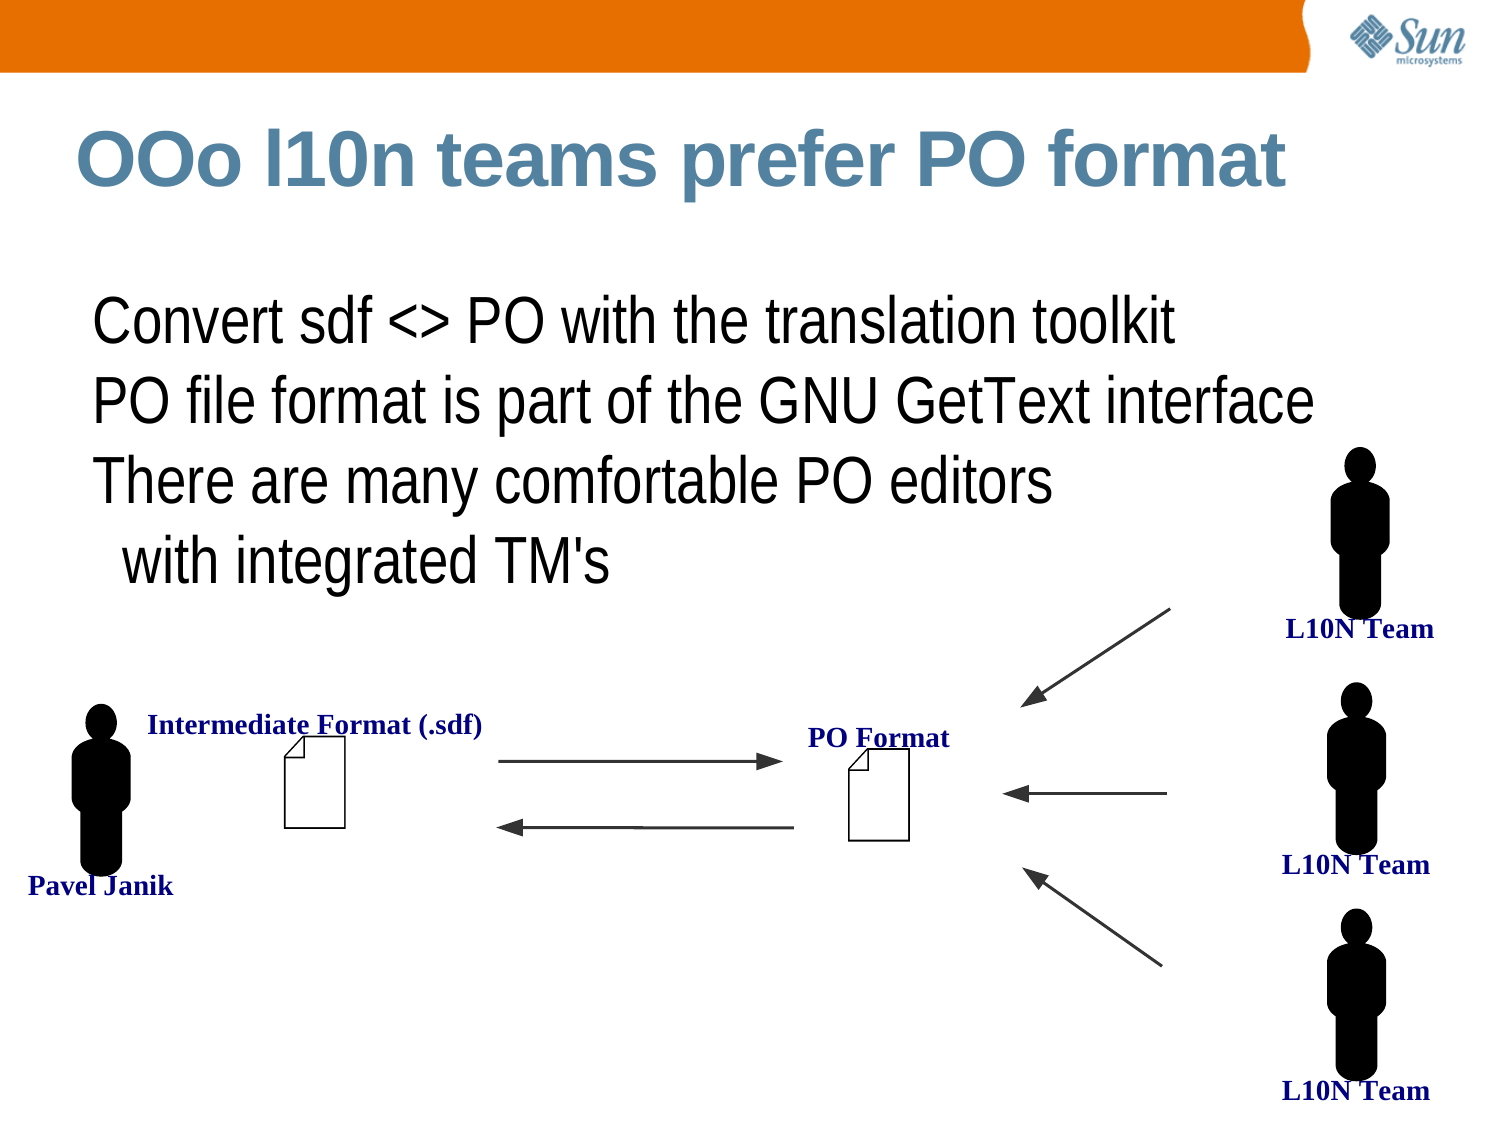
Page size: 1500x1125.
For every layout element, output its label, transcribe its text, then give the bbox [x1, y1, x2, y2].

title OOo l10n teams prefer PO format [75, 122, 1438, 228]
picture [0, 0, 1500, 75]
text_box Convert sdf <> PO with the translation toolkit PO file format is part of the GNU GetText interface There are many comfortable PO editors with integrated TM's [77, 290, 1340, 660]
picture [1340, 446, 1390, 620]
picture [848, 748, 910, 842]
picture [1326, 682, 1387, 856]
picture [71, 703, 131, 877]
picture [283, 735, 346, 829]
picture [1326, 908, 1387, 1082]
